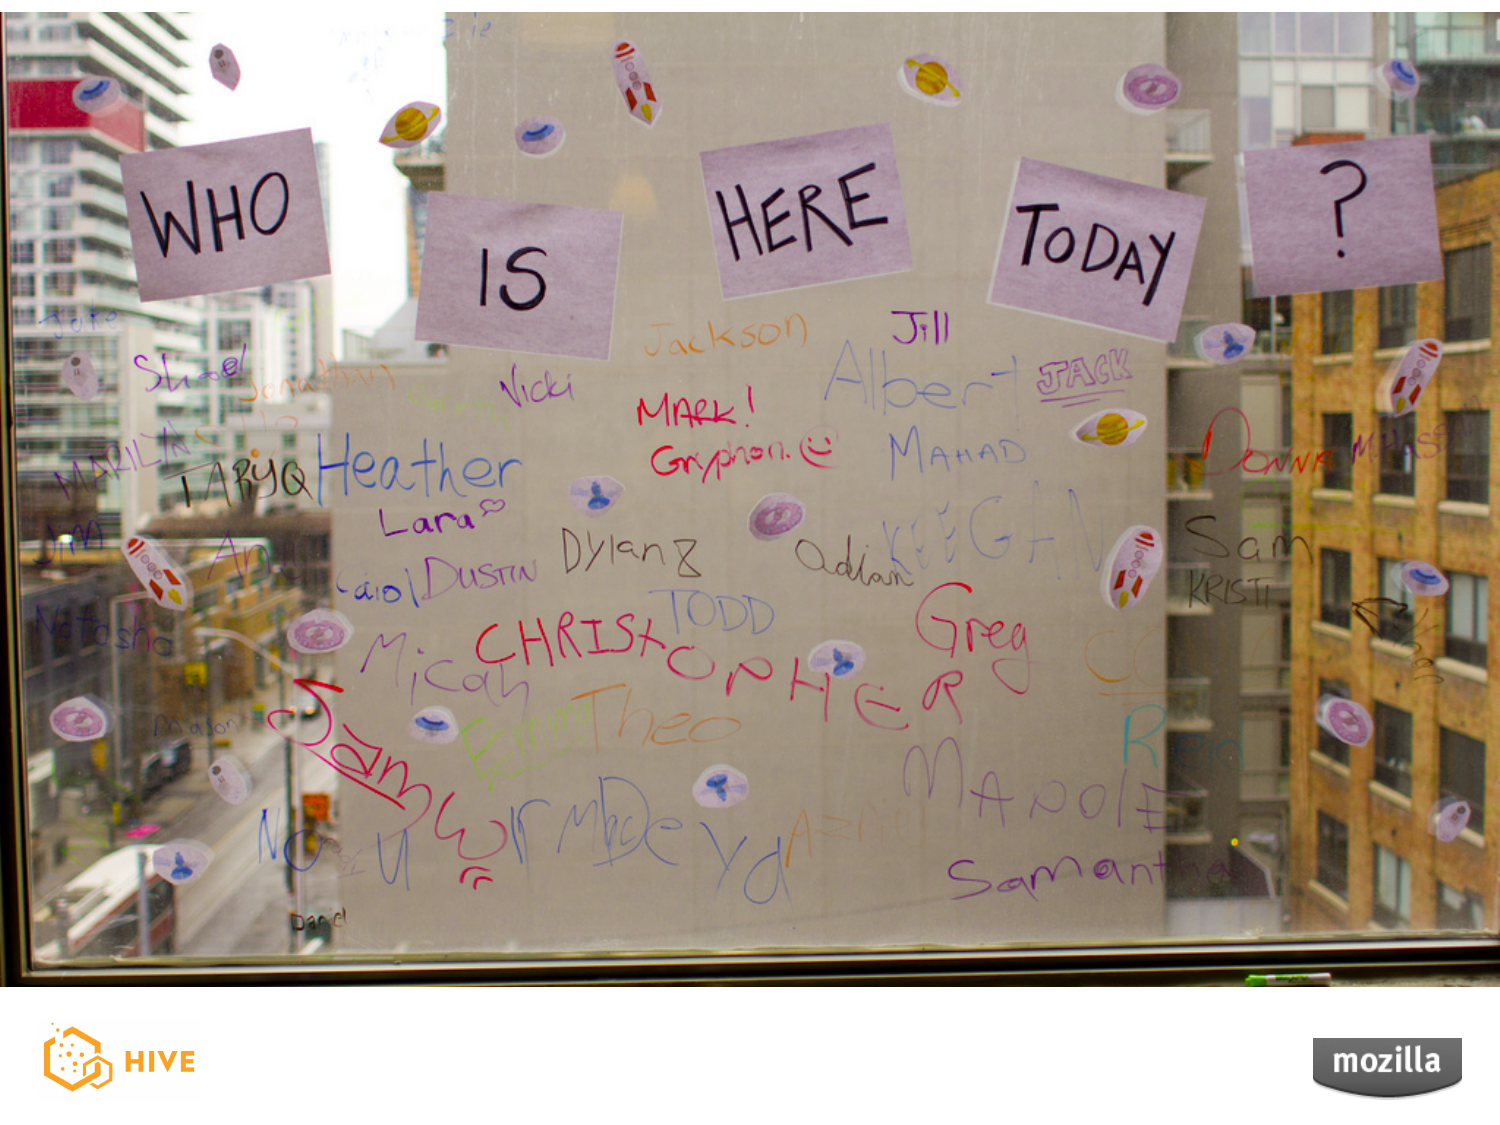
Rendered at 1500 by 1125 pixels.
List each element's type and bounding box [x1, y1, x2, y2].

picture [0, 12, 1500, 987]
picture [37, 1018, 201, 1100]
picture [1313, 1038, 1462, 1100]
